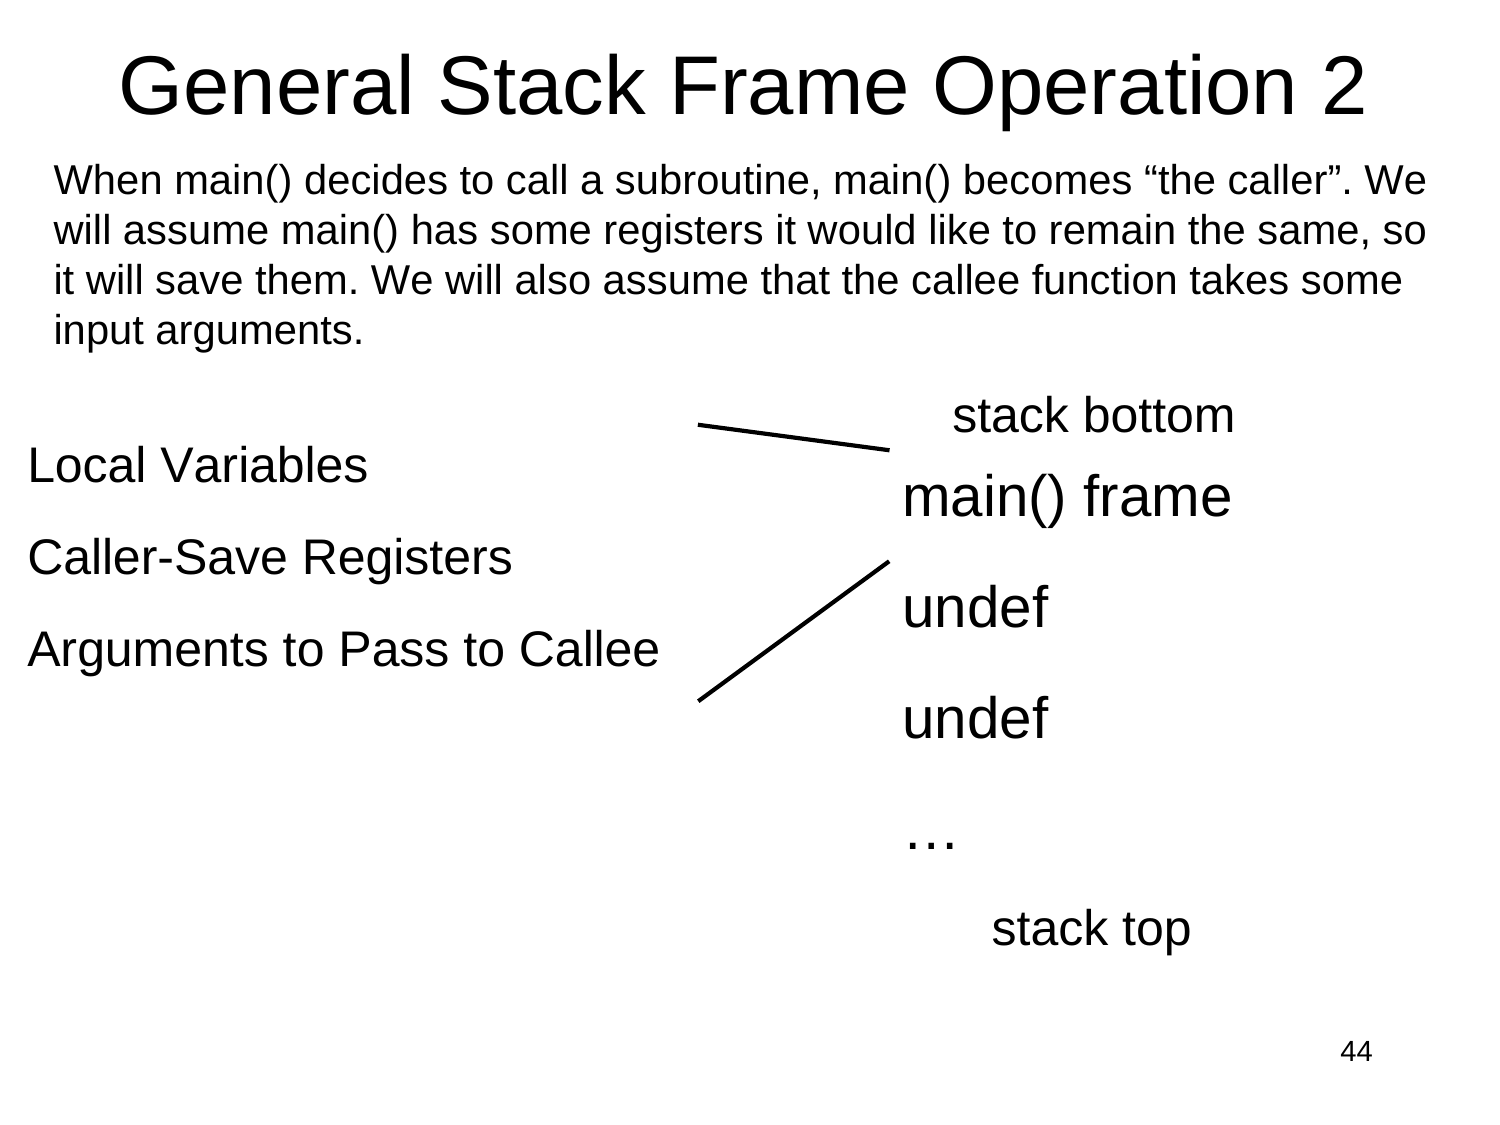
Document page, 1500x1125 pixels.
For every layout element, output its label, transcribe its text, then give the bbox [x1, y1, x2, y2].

table_cell Caller-Save Registers [13, 517, 700, 608]
table_cell Arguments to Pass to Callee [13, 608, 700, 700]
table_cell undef [887, 672, 1313, 783]
table_header main() frame [887, 450, 1313, 561]
text_box <number> [1074, 1025, 1388, 1101]
text_box stack top [976, 887, 1207, 963]
text_box stack bottom [937, 374, 1251, 451]
table_cell undef [887, 561, 1313, 672]
text_box When main() decides to call a subroutine, main() becomes “the caller”. We will assume main() has some registers it would like to remain the same, so it will save them. We will also assume that the callee function takes some input arguments. [38, 144, 1445, 340]
table_header Local Variables [13, 425, 700, 517]
title General Stack Frame Operation 2 [75, 0, 1413, 144]
table_cell … [887, 783, 1313, 894]
